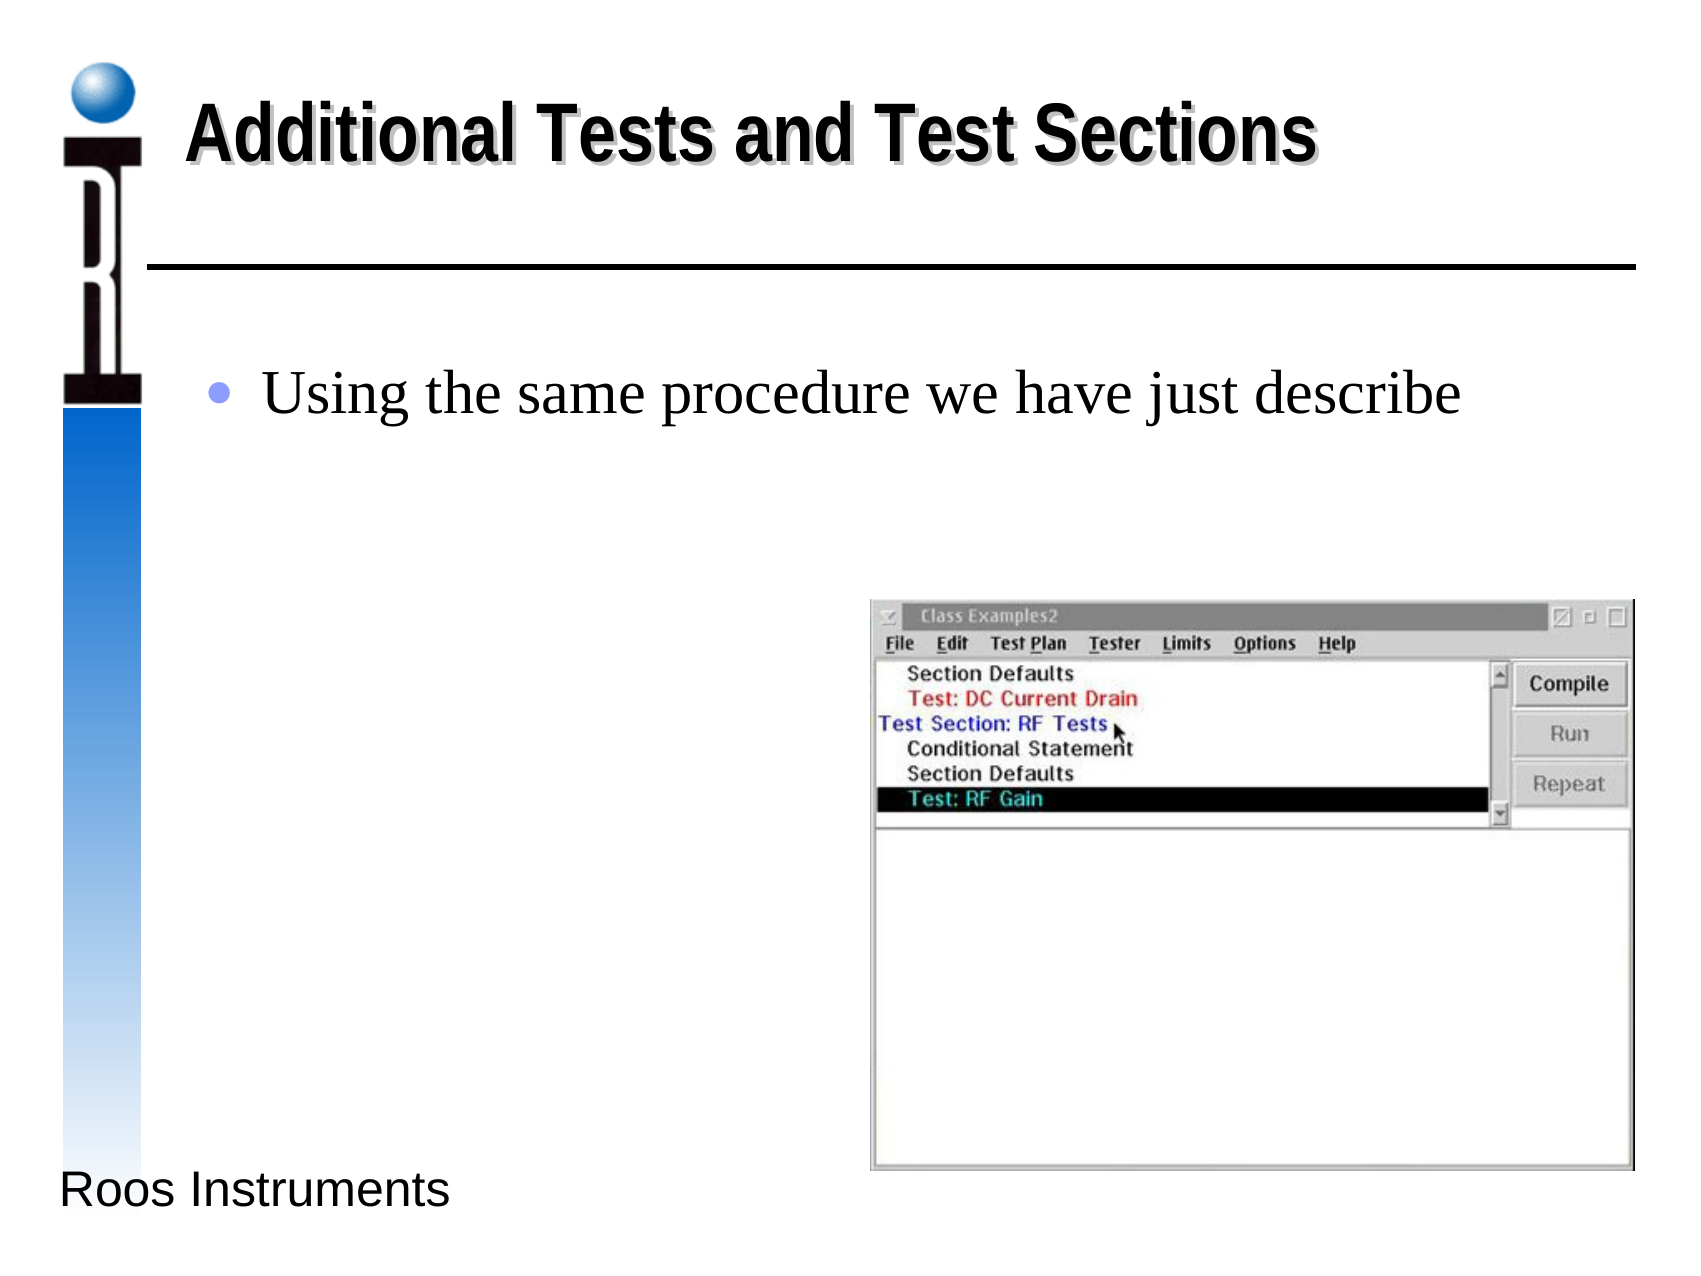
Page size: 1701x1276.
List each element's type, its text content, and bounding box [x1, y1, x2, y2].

text_box Using the same procedure we have just describe [192, 358, 1550, 445]
text_box Additional Tests and Test Sections [184, 92, 1539, 274]
picture [59, 58, 147, 411]
picture [870, 599, 1635, 1171]
